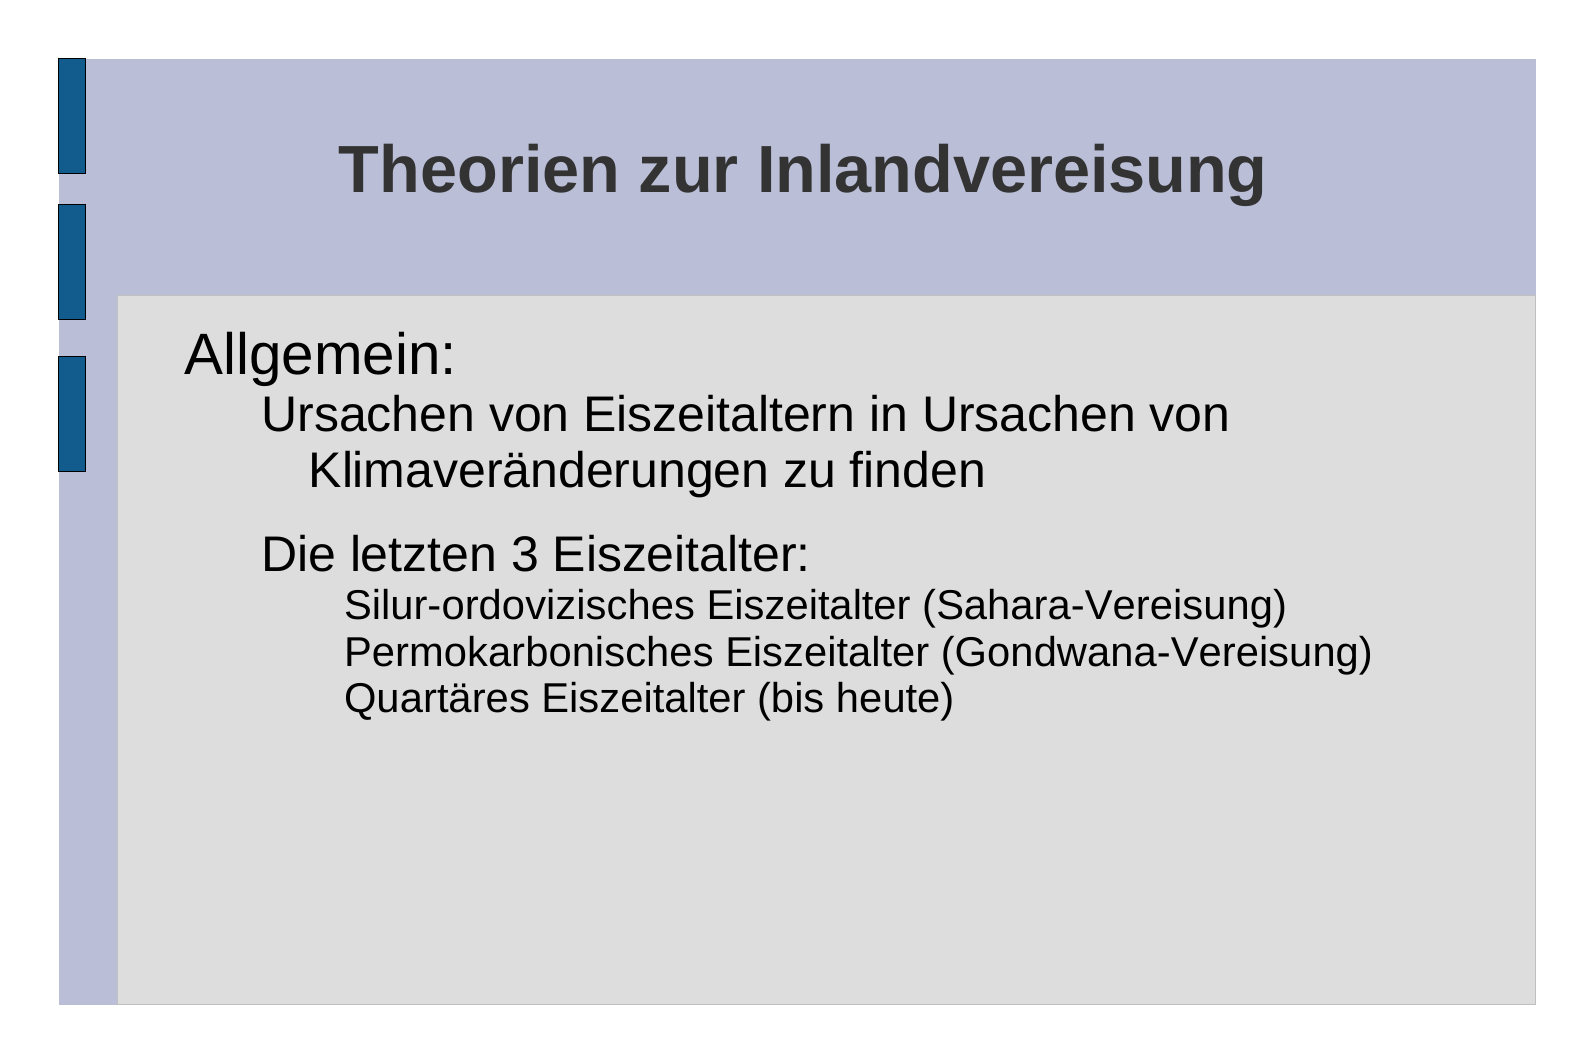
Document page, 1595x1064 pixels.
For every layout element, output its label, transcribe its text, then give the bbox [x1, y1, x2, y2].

list Allgemein: Ursachen von Eiszeitaltern in Ursachen von Klimaveränderungen zu finden Die letzten 3 Eiszeitalter: Silur-ordovizisches Eiszeitalter (Sahara-Vereisung) Permokarbonisches Eiszeitalter (Gondwana-Vereisung) Quartäres Eiszeitalter (bis heute) [167, 321, 1429, 918]
title Theorien zur Inlandvereisung [167, 106, 1429, 308]
